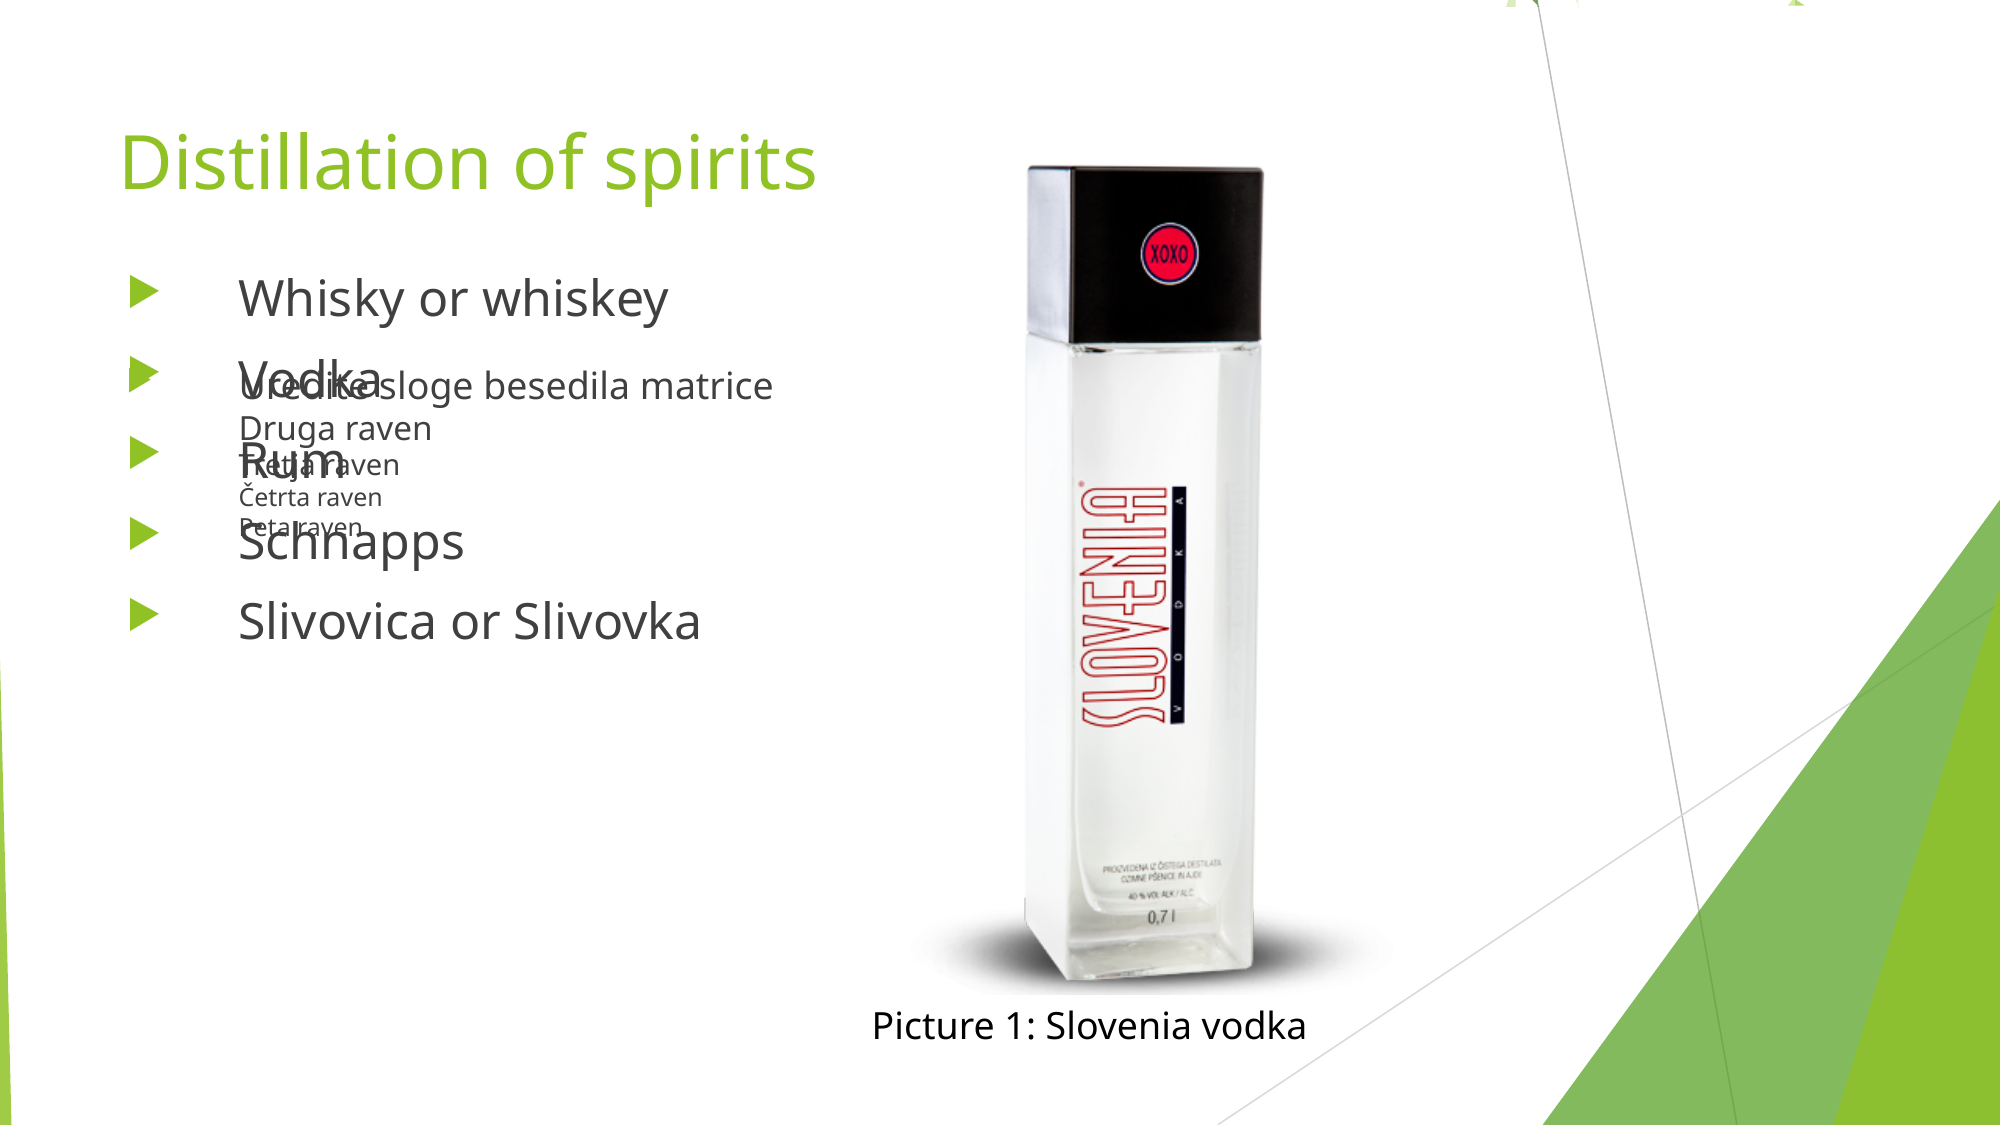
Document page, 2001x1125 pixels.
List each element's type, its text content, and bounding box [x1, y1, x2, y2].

picture [659, 151, 1645, 995]
text_box Picture 1: Slovenia vodka [856, 995, 1447, 1056]
text_box Whisky or whiskey Vodka Rum Schnapps Slivovica or Slivovka [111, 259, 659, 896]
title Distillation of spirits [111, 99, 1522, 259]
